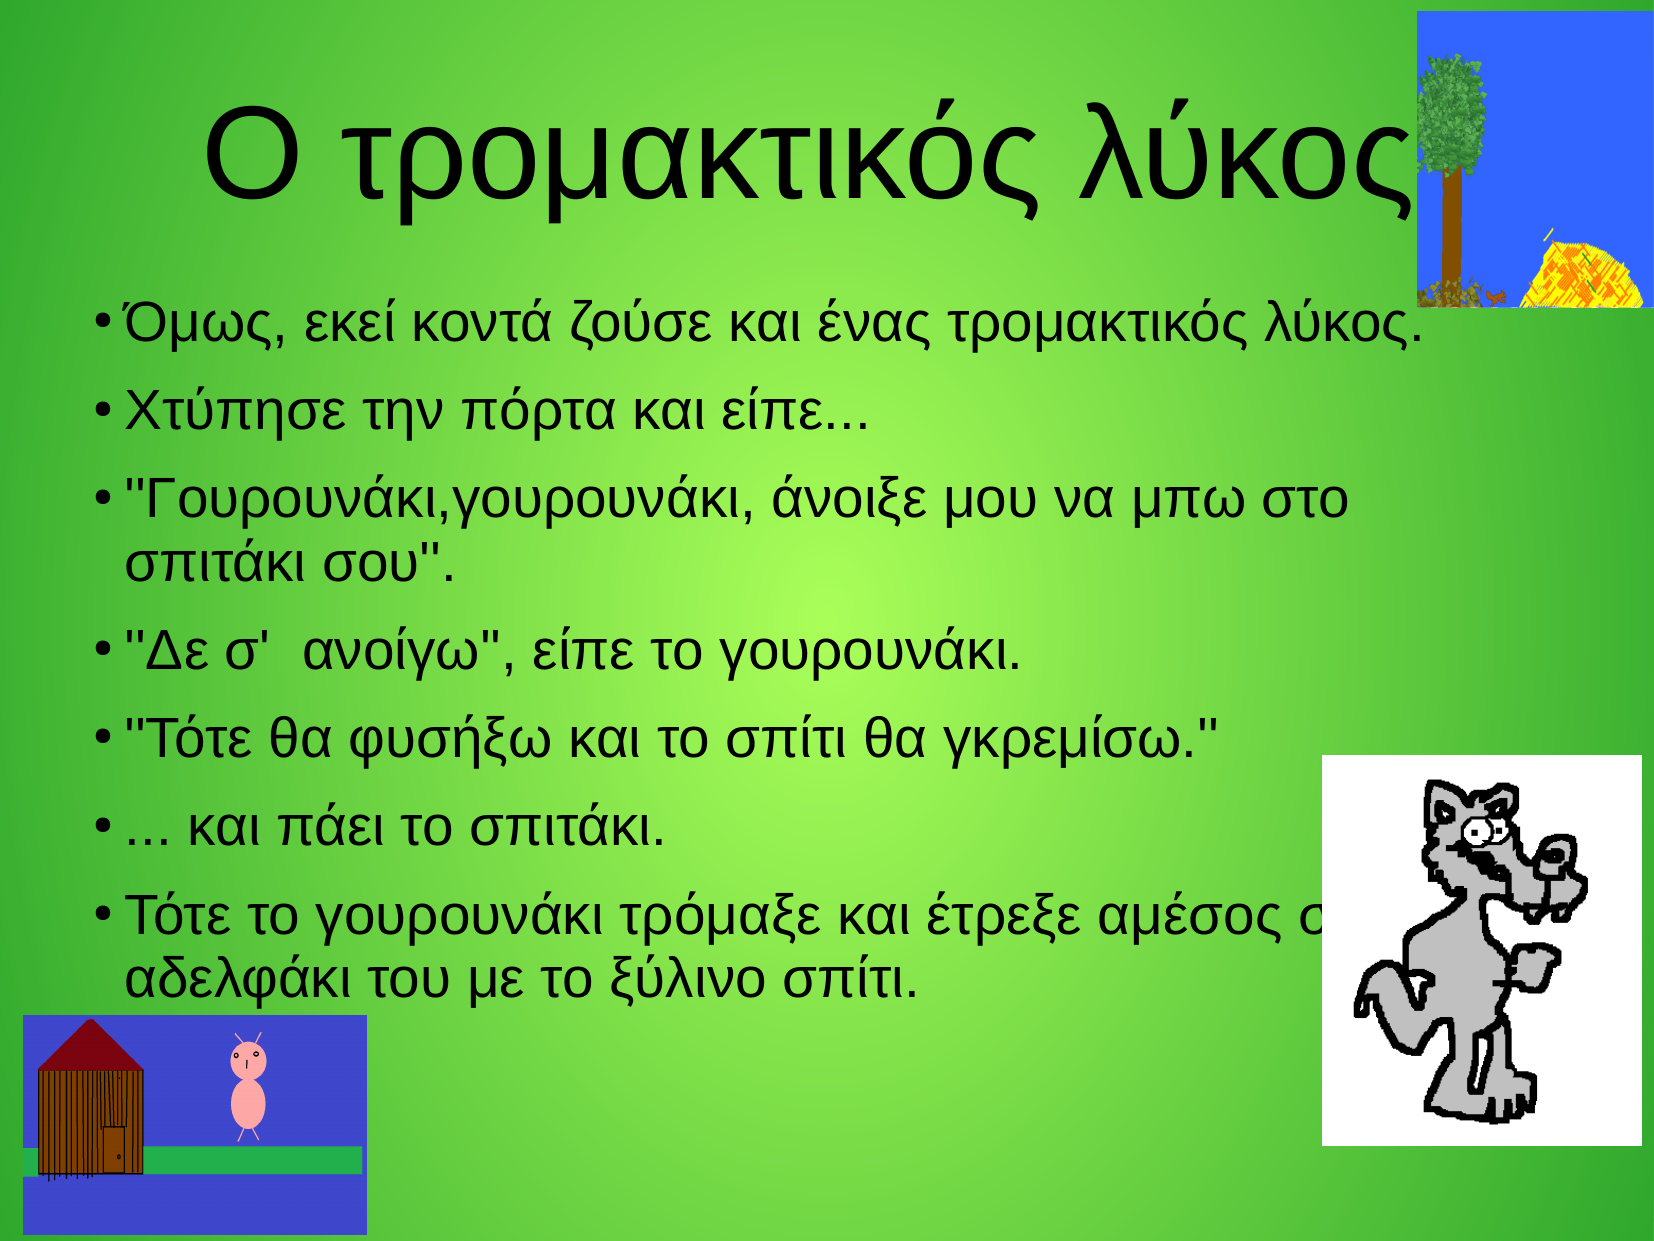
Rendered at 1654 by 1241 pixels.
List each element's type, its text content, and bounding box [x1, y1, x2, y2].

picture [1417, 11, 1654, 308]
list Όμως, εκεί κοντά ζούσε και ένας τρομακτικός λύκος. Χτύπησε την πόρτα και είπε... ''Γουρουνάκι,γουρουνάκι, άνοιξε μου να μπω στο σπιτάκι σου''. ''Δε σ' ανοίγω'', είπε το γουρουνάκι. ''Τότε θα φυσήξω και το σπίτι θα γκρεμίσω.'' ... και πάει το σπιτάκι. Τότε το γουρουνάκι τρόμαξε και έτρεξε αμέσος στο αδελφάκι του με το ξύλινο σπίτι. [82, 290, 1538, 1010]
picture [1322, 755, 1642, 1146]
picture [23, 1015, 367, 1235]
title Ο τρομακτικός λύκος. [82, 49, 1417, 257]
